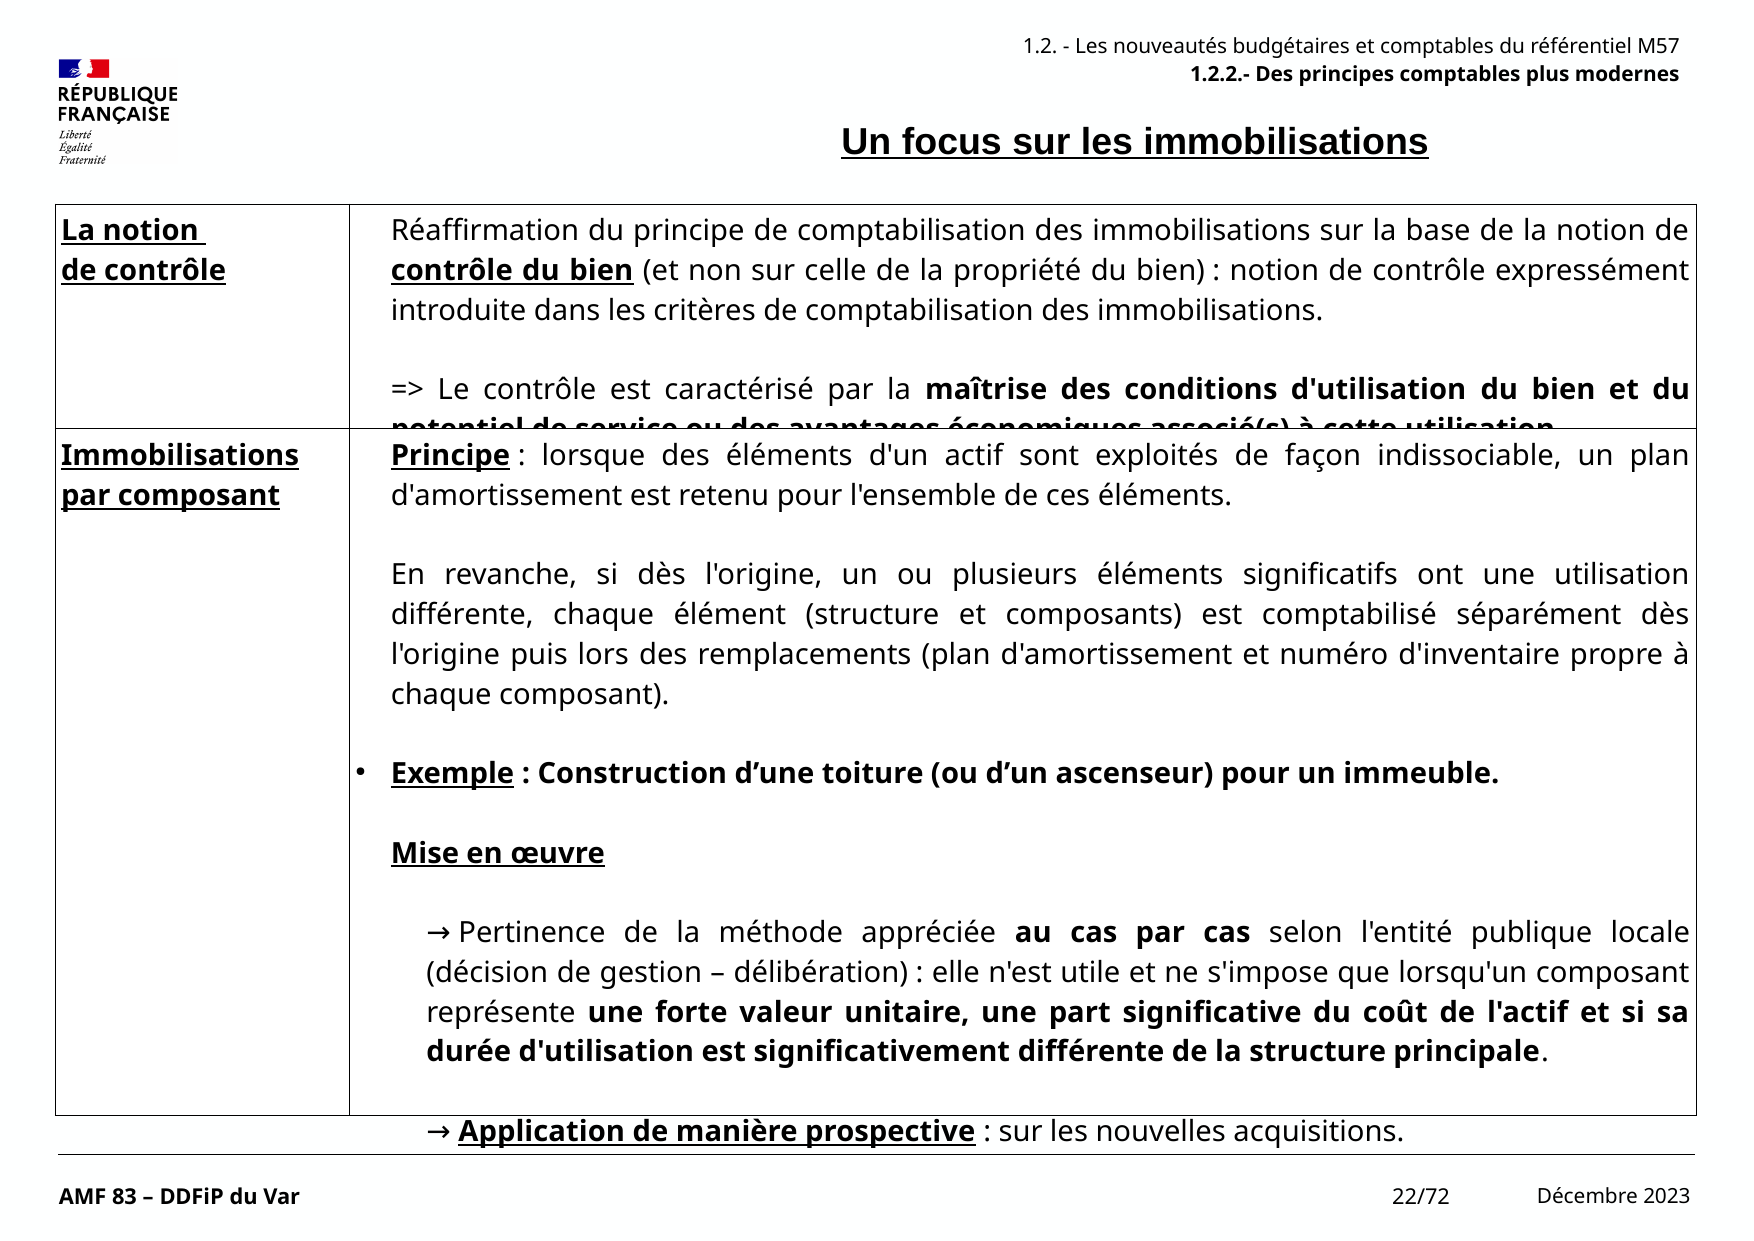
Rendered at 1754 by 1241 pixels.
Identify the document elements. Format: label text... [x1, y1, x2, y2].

table_cell Principe : lorsque des éléments d'un actif sont exploités de façon indissociable, un plan d'amortissement est retenu pour l'ensemble de ces éléments. En revanche, si dès l'origine, un ou plusieurs éléments significatifs ont une utilisation différente, chaque élément (structure et composants) est comptabilisé séparément dès l'origine puis lors des remplacements (plan d'amortissement et numéro d'inventaire propre à chaque composant). Exemple : Construction d’une toiture (ou d’un ascenseur) pour un immeuble. Mise en œuvre → Pertinence de la méthode appréciée au cas par cas selon l'entité publique locale (décision de gestion – délibération) : elle n'est utile et ne s'impose que lorsqu'un composant représente une forte valeur unitaire, une part significative du coût de l'actif et si sa durée d'utilisation est significativement différente de la structure principale. → Application de manière prospective : sur les nouvelles acquisitions. [350, 429, 1696, 1115]
table_header La notion de contrôle [56, 205, 349, 428]
text_box 1.2. - Les nouveautés budgétaires et comptables du référentiel M57 1.2.2.- Des principes comptables plus modernes [225, 23, 1695, 136]
text_box Un focus sur les immobilisations [826, 136, 1490, 189]
table_cell Immobilisations par composant [56, 429, 349, 1115]
picture [58, 58, 178, 164]
table_header Réaffirmation du principe de comptabilisation des immobilisations sur la base de la notion de contrôle du bien (et non sur celle de la propriété du bien) : notion de contrôle expressément introduite dans les critères de comptabilisation des immobilisations. => Le contrôle est caractérisé par la maîtrise des conditions d'utilisation du bien et du potentiel de service ou des avantages économiques associé(s) à cette utilisation. [350, 205, 1696, 428]
